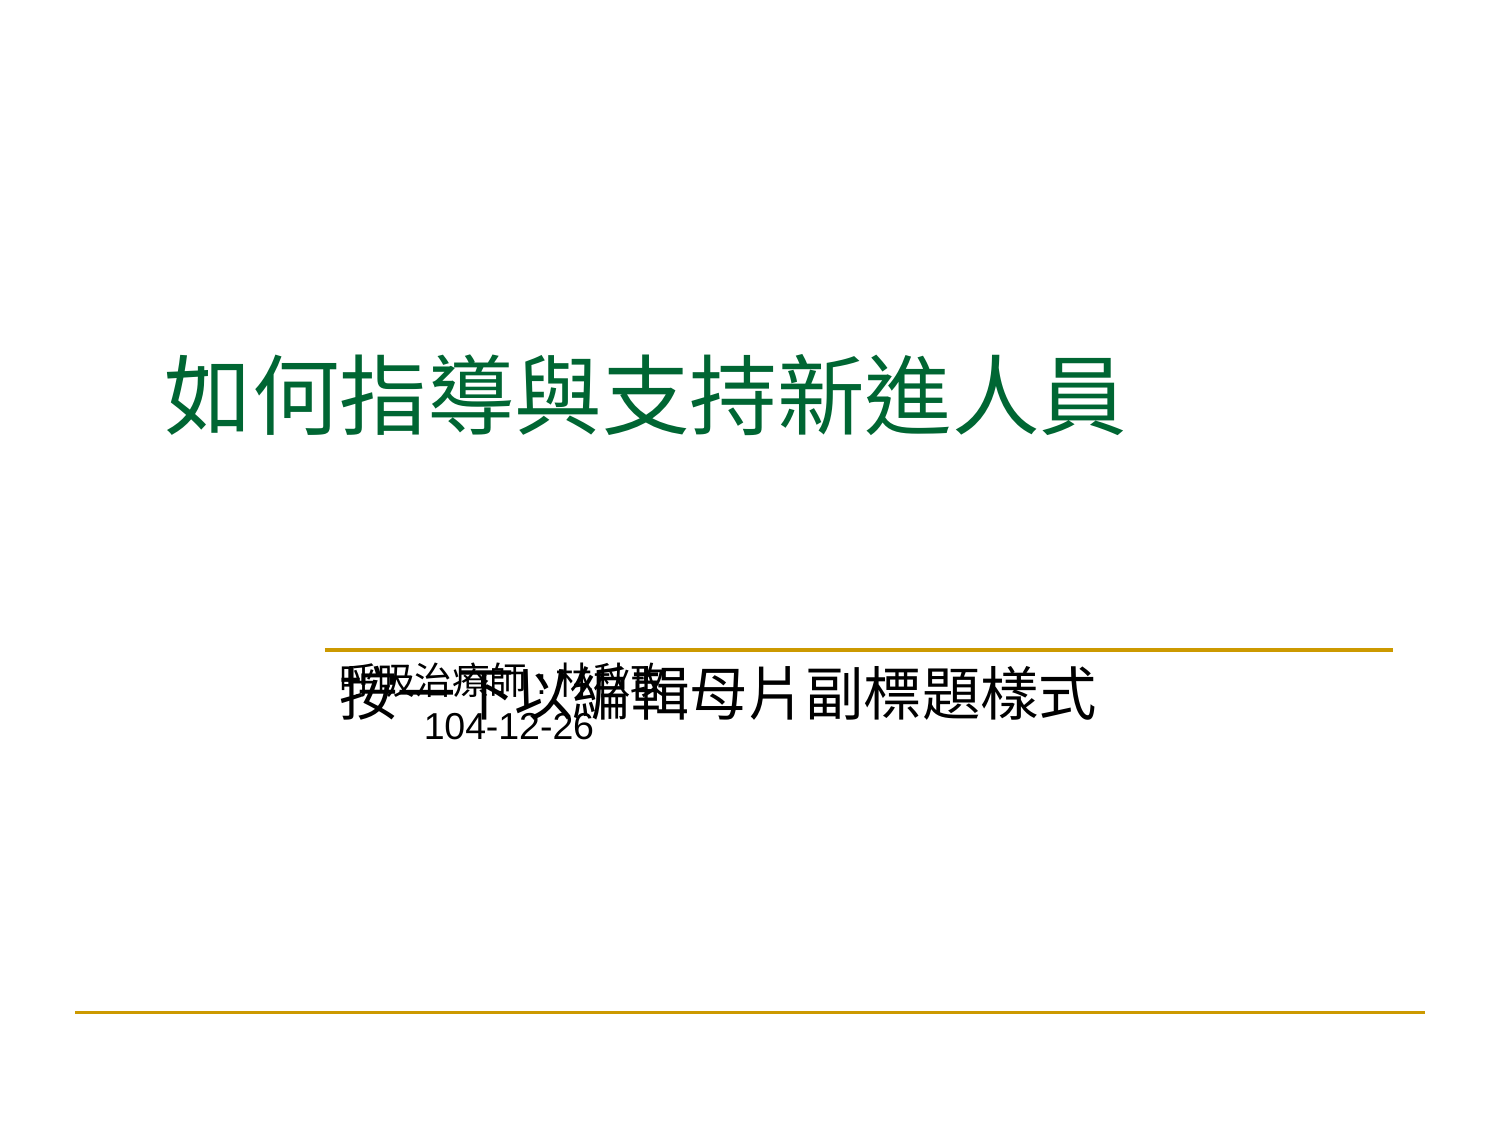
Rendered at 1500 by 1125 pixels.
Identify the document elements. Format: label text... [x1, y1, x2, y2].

text_box 呼吸治療師:林秋玫 104-12-26 [324, 649, 1400, 938]
title 如何指導與支持新進人員 [150, 249, 1401, 538]
